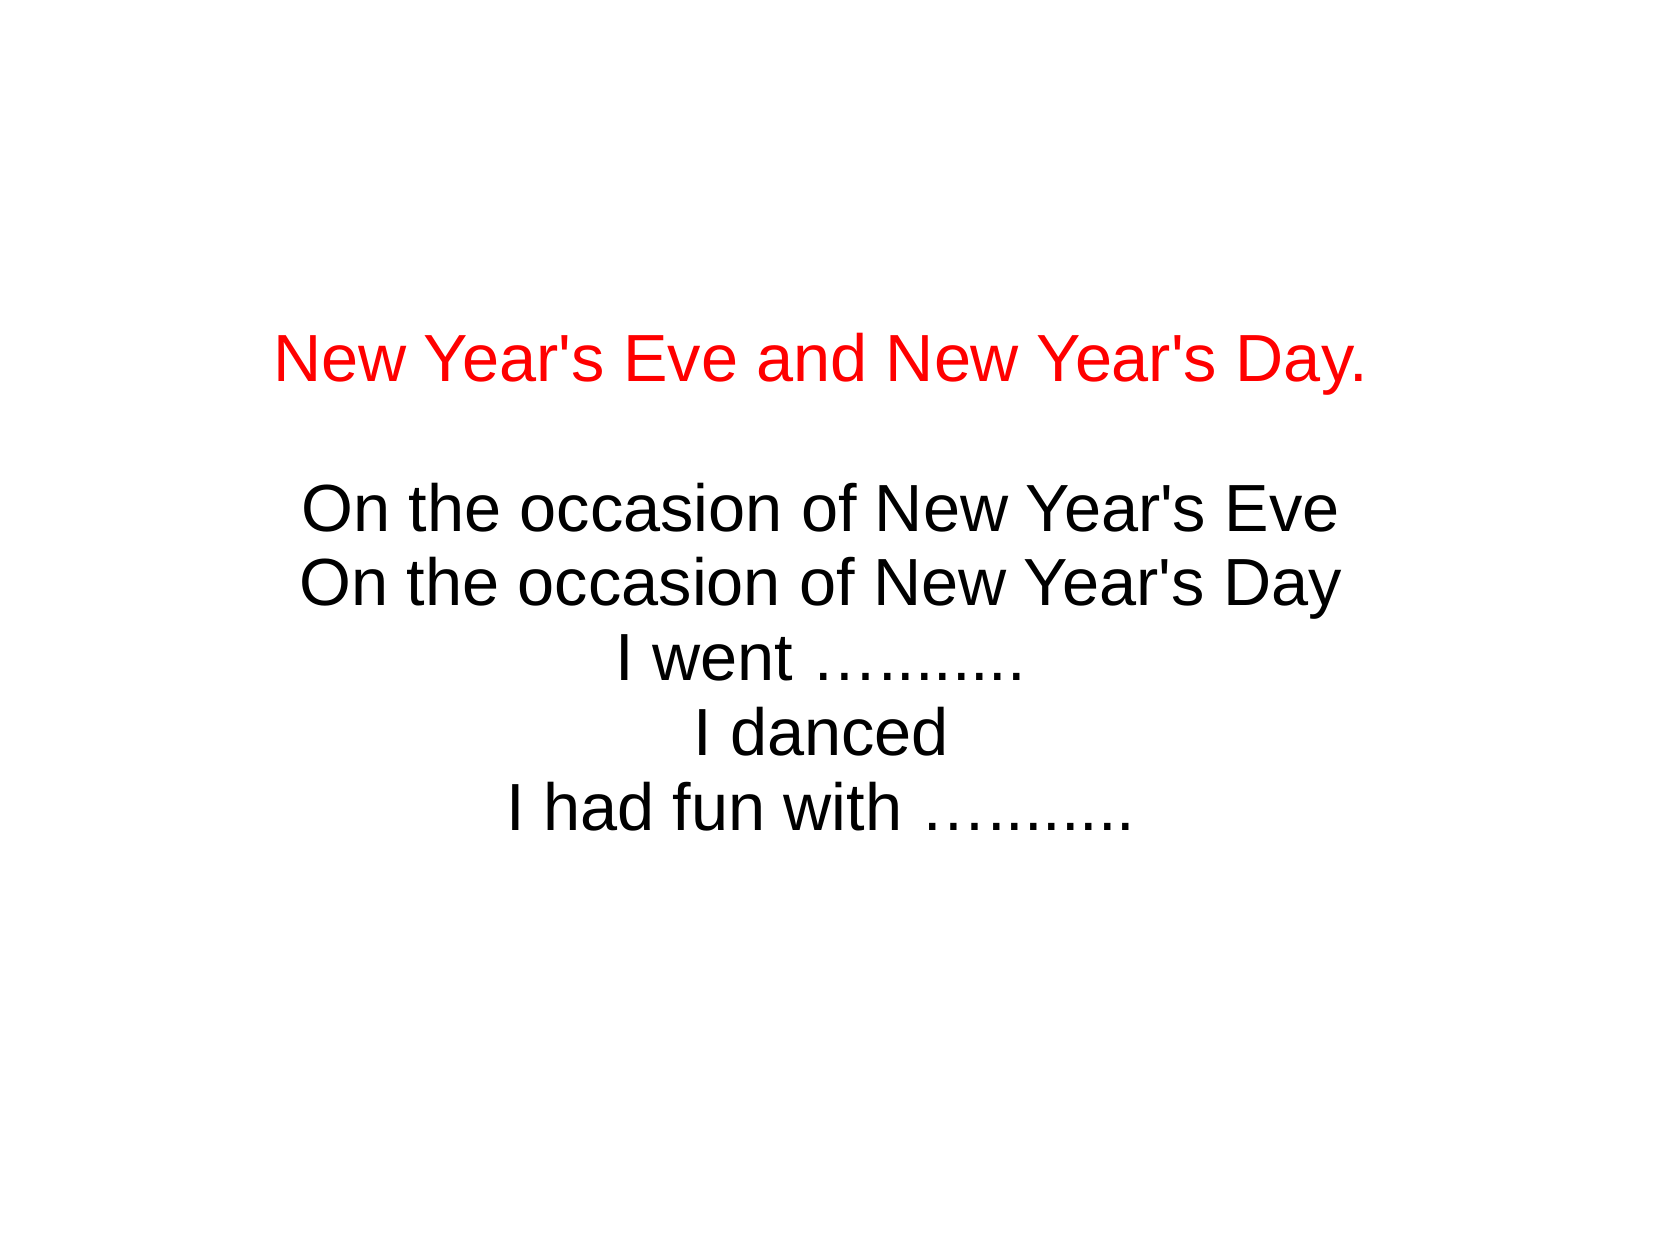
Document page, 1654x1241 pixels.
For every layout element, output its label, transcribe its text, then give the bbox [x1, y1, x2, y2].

text_box New Year's Eve and New Year's Day. On the occasion of New Year's Eve On the occasion of New Year's Day I went …........ I danced I had fun with …........ [0, 0, 1654, 1241]
